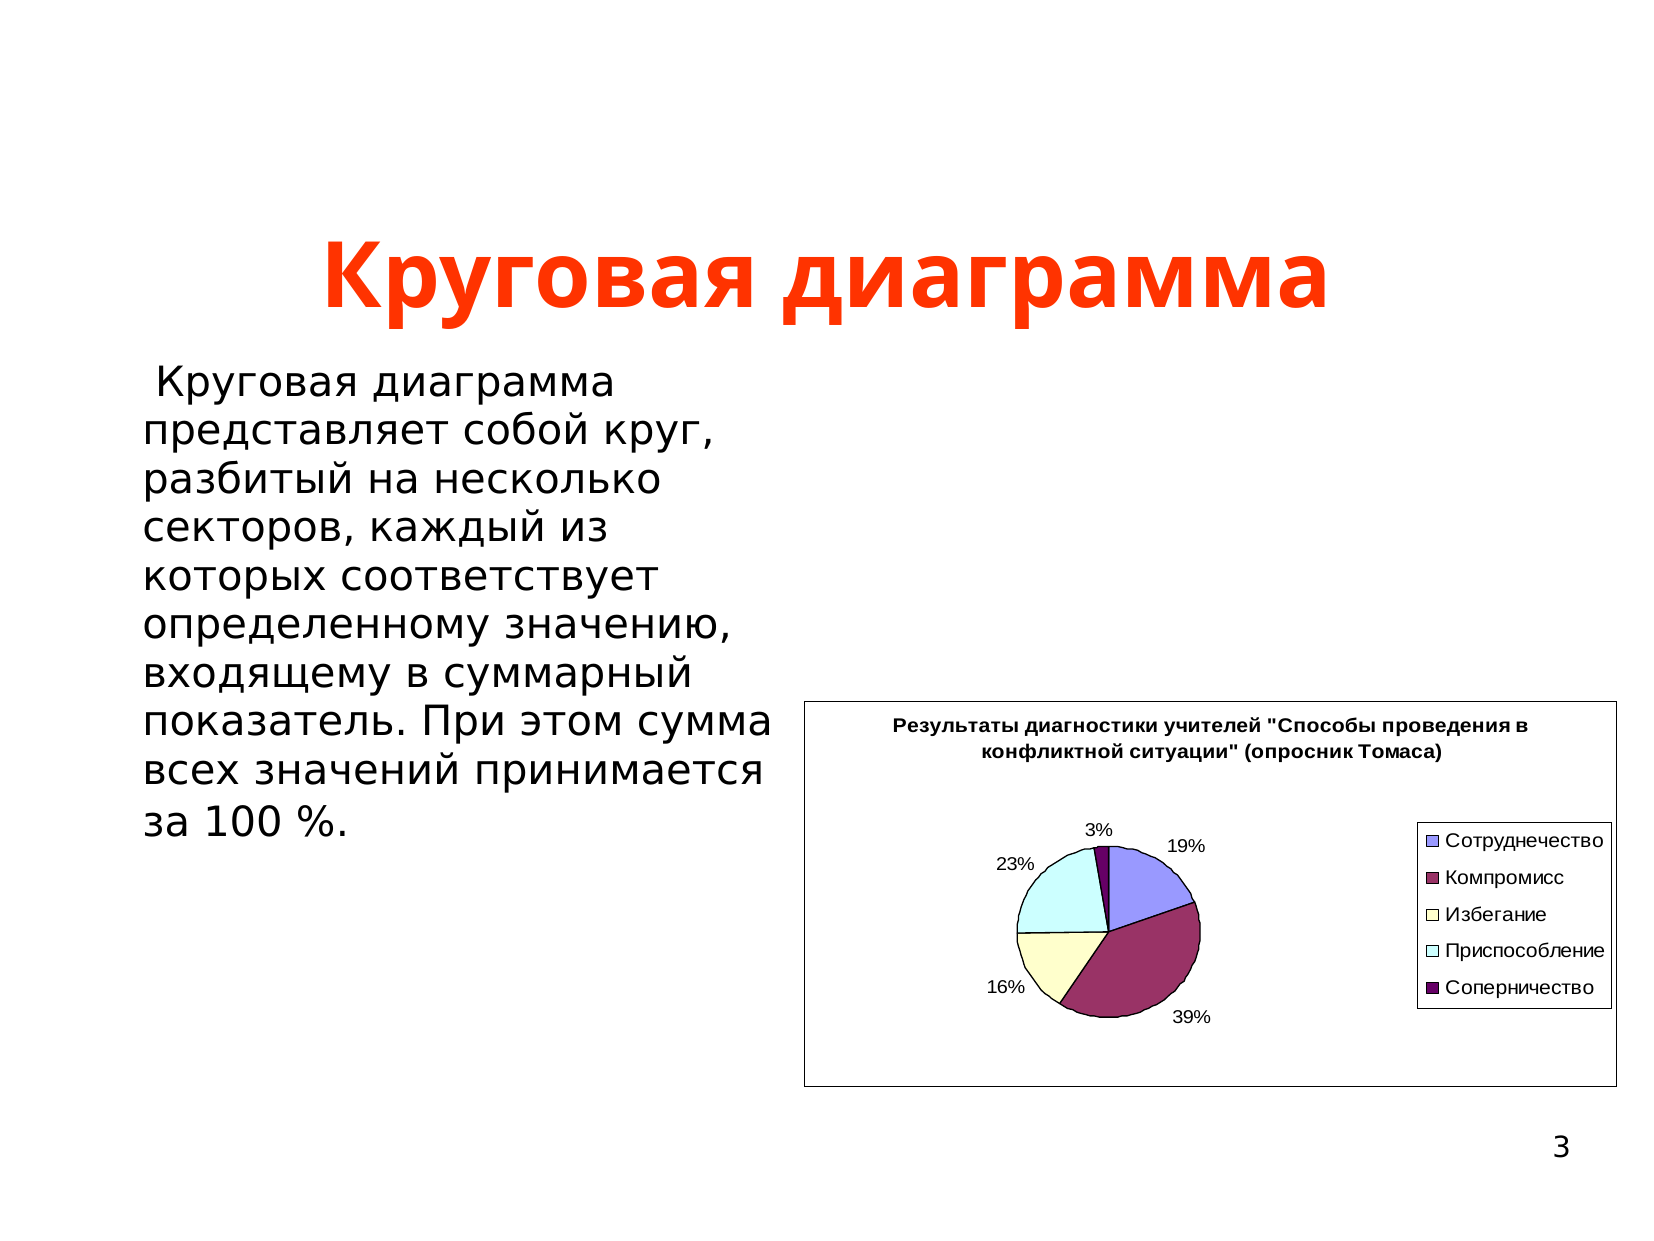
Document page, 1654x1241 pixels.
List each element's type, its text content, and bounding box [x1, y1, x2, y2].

chart [797, 694, 1625, 1093]
list Круговая диаграмма представляет собой круг, разбитый на несколько секторов, каждый из которых соответствует определенному значению, входящему в суммарный показатель. При этом сумма всех значений принимается за 100 %. [82, 349, 813, 1144]
title Круговая диаграмма [82, 127, 1571, 335]
